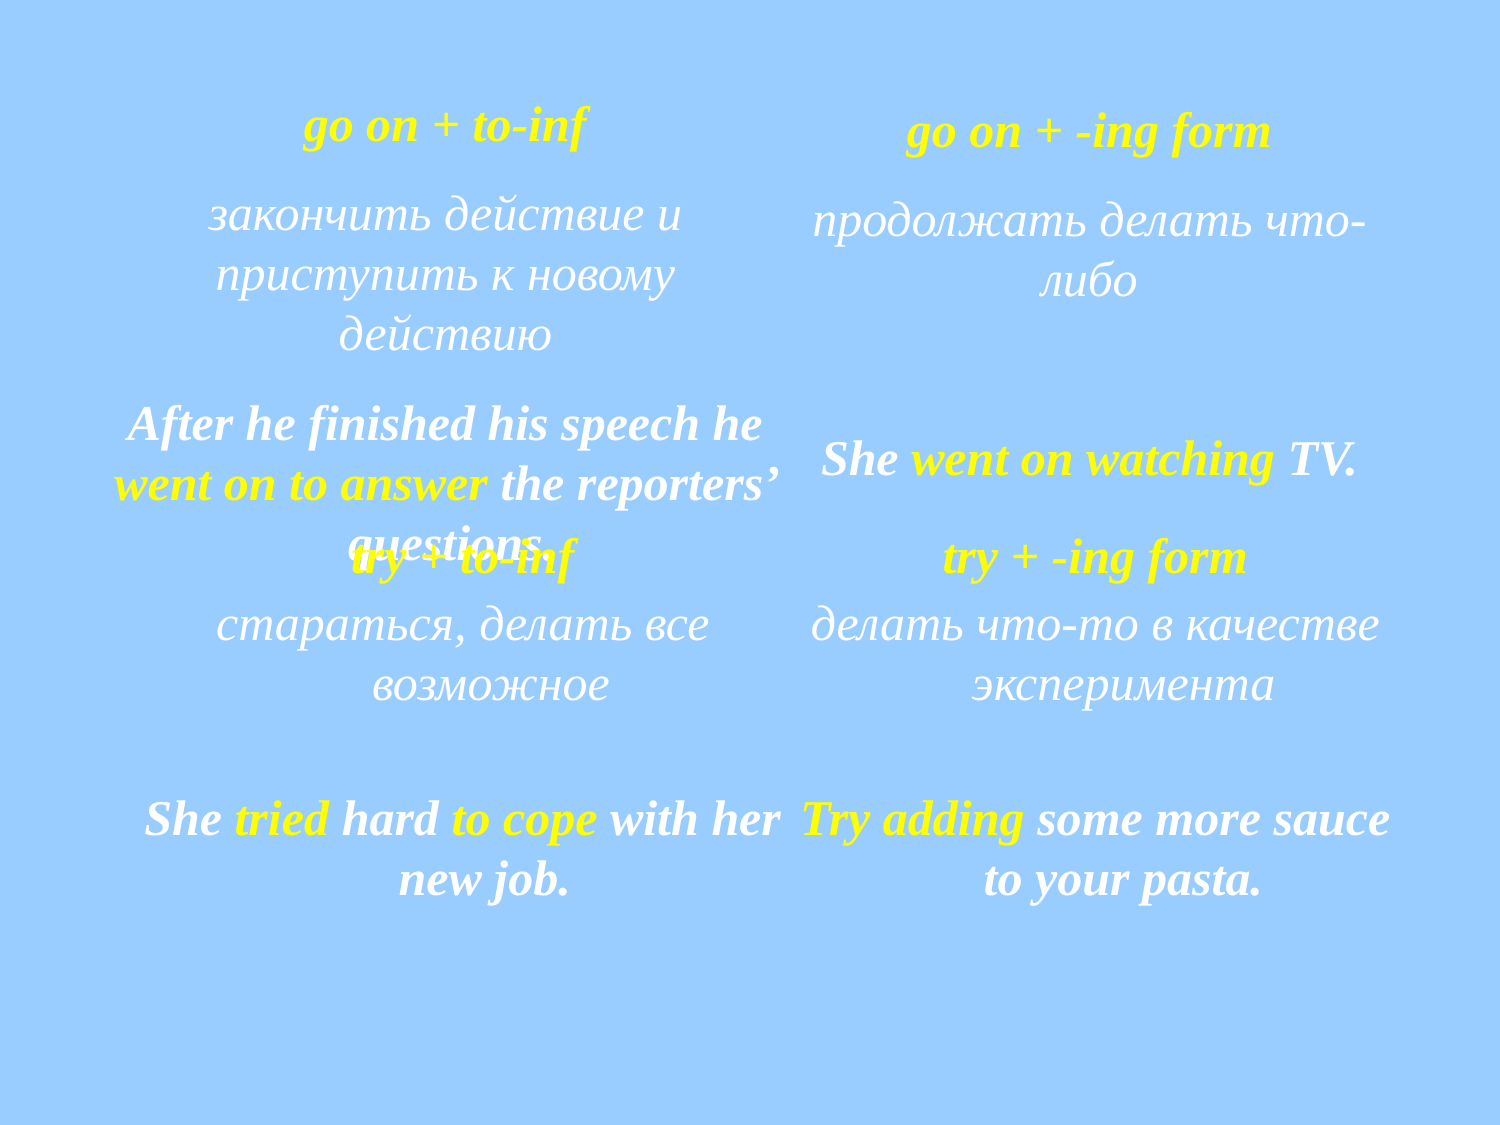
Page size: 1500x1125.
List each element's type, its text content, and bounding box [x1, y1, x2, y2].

text_box try + to-inf стараться, делать все возможное She tried hard to cope with her new job. [93, 515, 832, 1032]
list go on + -ing form продолжать делать что-либо She went on watching TV. [773, 82, 1406, 515]
text_box try + -ing form делать что-то в качестве эксперимента Try adding some more sauce to your pasta. [773, 515, 1418, 981]
list go on + to-inf закончить действие и приступить к новому действию After he finished his speech he went on to answer the reporters’ questions. [93, 76, 798, 515]
